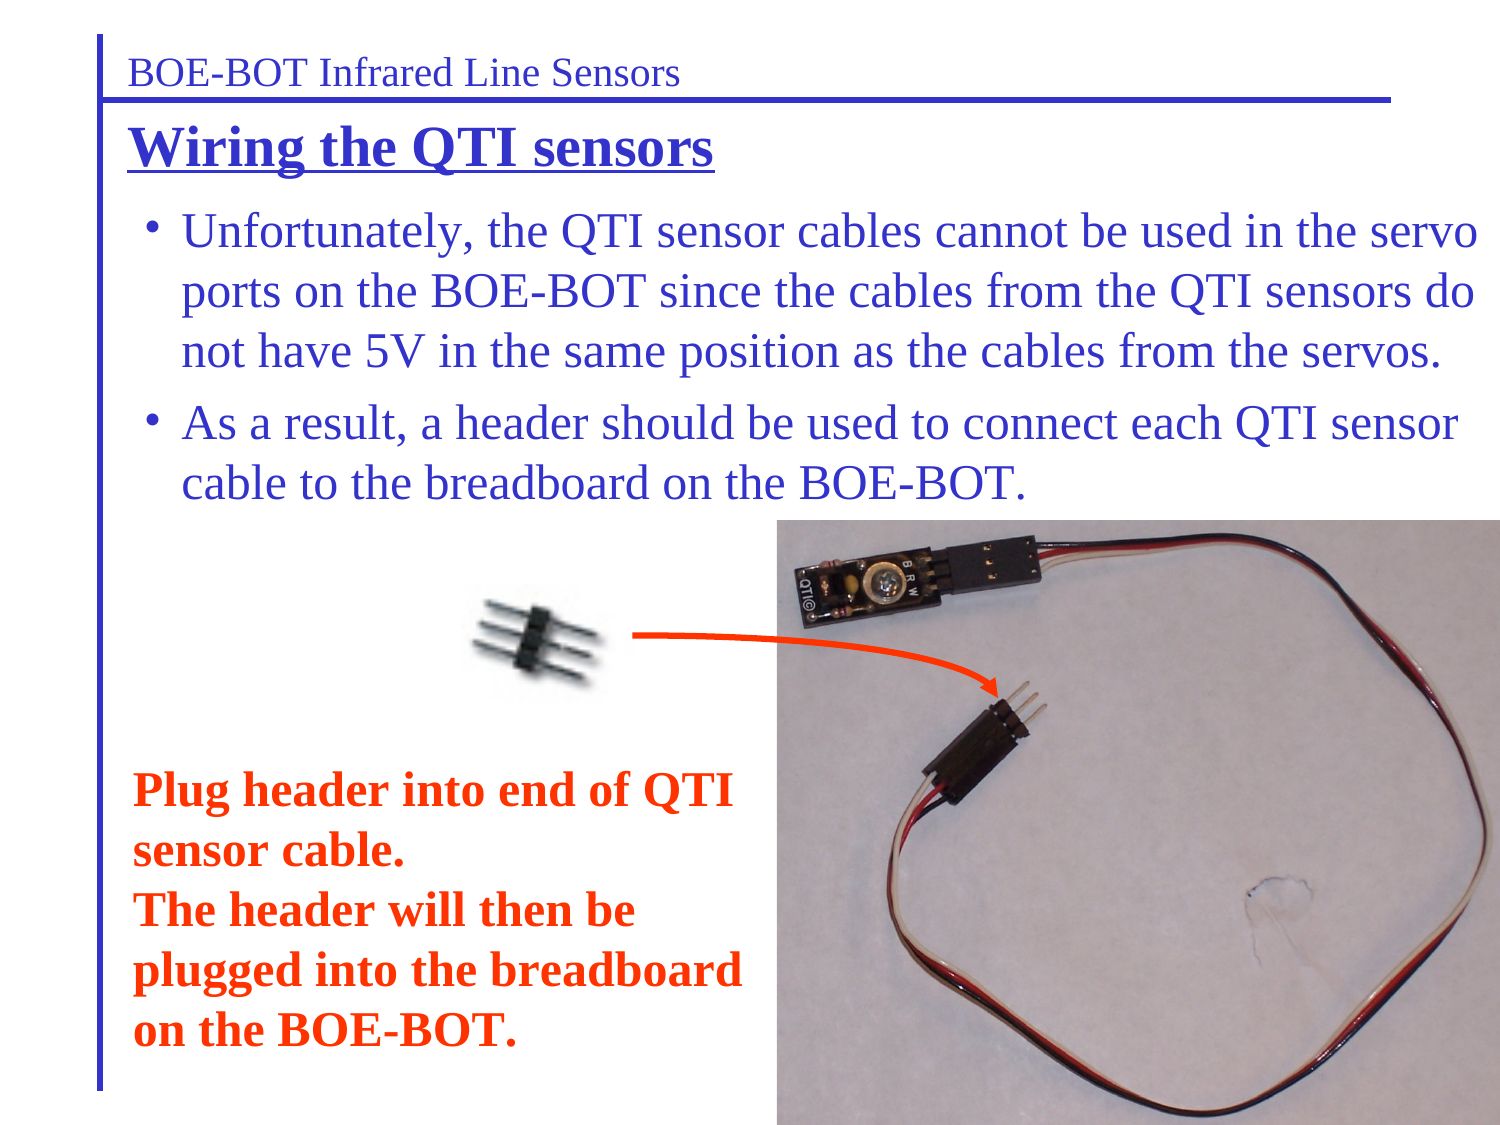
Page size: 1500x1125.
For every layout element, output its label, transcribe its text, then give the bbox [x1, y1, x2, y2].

picture [454, 558, 634, 723]
picture [776, 520, 1500, 1125]
text_box Unfortunately, the QTI sensor cables cannot be used in the servo ports on the BOE-BOT since the cables from the QTI sensors do not have 5V in the same position as the cables from the servos. As a result, a header should be used to connect each QTI sensor cable to the breadboard on the BOE-BOT. [129, 189, 1500, 515]
text_box Plug header into end of QTI sensor cable. The header will then be plugged into the breadboard on the BOE-BOT. [118, 748, 778, 1064]
text_box BOE-BOT Infrared Line Sensors [112, 37, 1450, 88]
text_box Wiring the QTI sensors [112, 99, 1038, 180]
